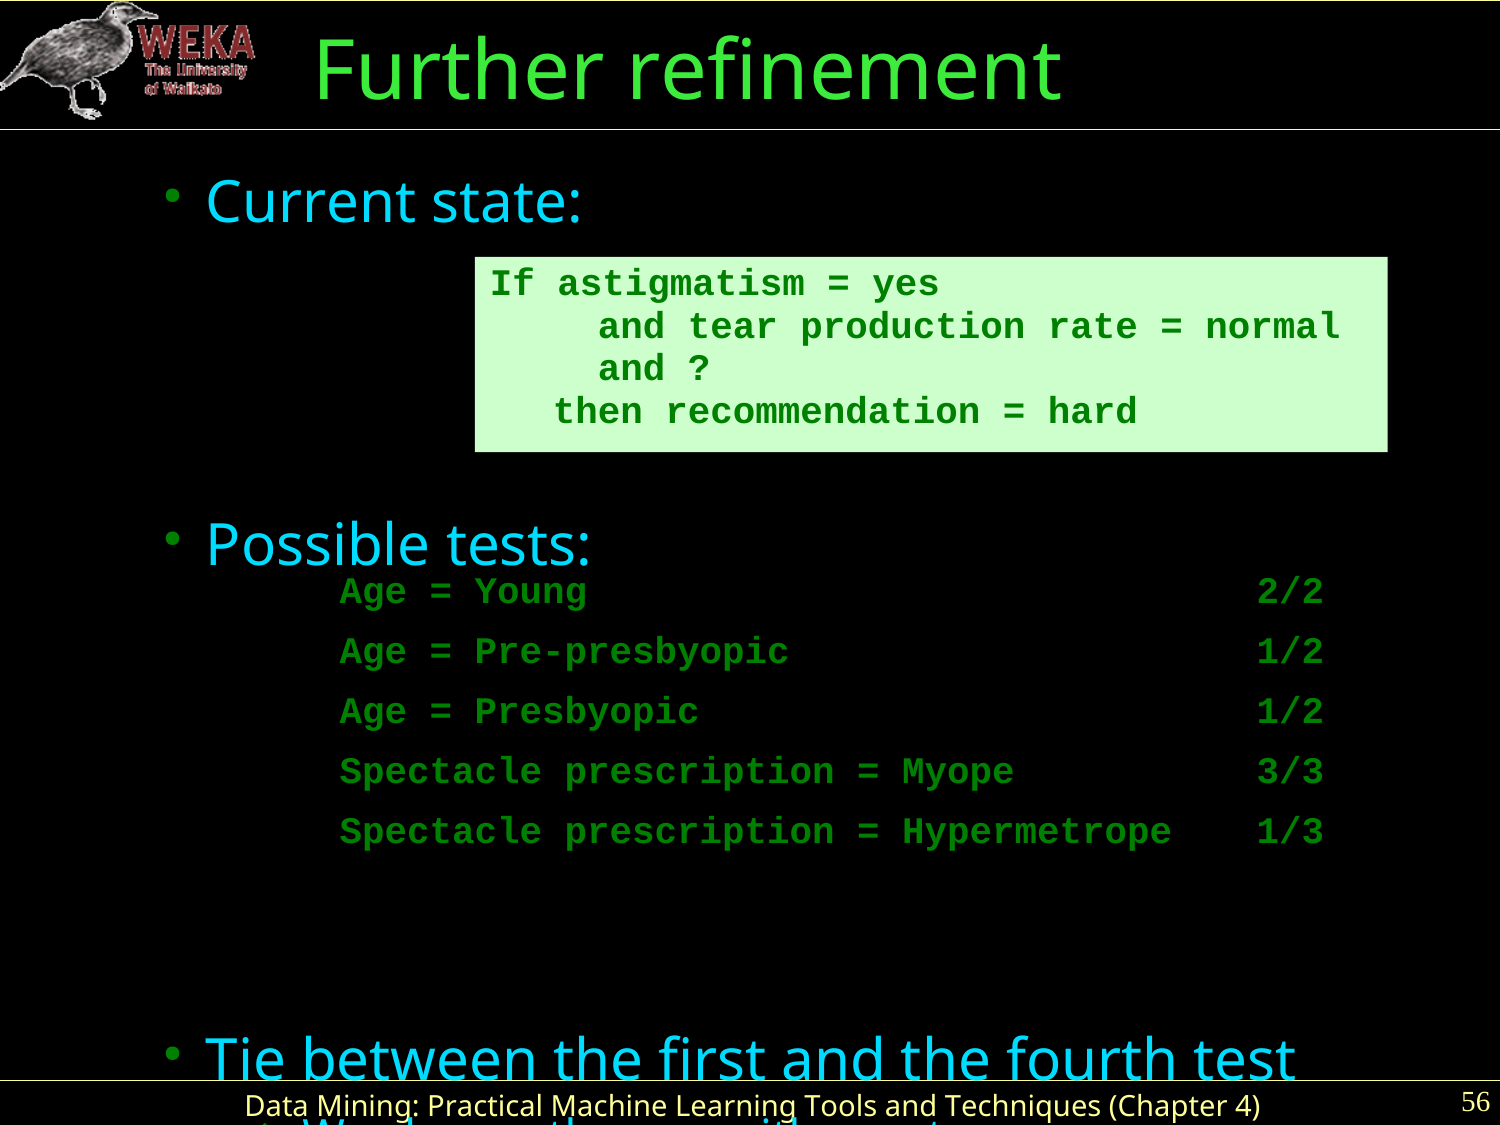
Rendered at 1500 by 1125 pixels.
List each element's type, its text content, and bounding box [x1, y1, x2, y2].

text_box 3/3 [1242, 745, 1400, 805]
text_box 1/2 [1242, 625, 1400, 685]
text_box Age = Pre-presbyopic [324, 625, 1242, 685]
picture [0, 1, 266, 129]
text_box 2/2 [1242, 564, 1400, 625]
text_box Current state: Possible tests: Tie between the first and the fourth test We choose the one with greater coverage [148, 158, 1387, 1032]
text_box Spectacle prescription = Myope [324, 745, 1242, 805]
text_box 1/3 [1242, 805, 1400, 865]
text_box Age = Young [324, 564, 1242, 625]
text_box 1/2 [1242, 685, 1400, 745]
title Further refinement [297, 0, 1500, 148]
text_box Age = Presbyopic [324, 685, 1242, 745]
text_box If astigmatism = yes and tear production rate = normal and ? then recommendation = hard [474, 256, 1388, 453]
text_box Spectacle prescription = Hypermetrope [324, 805, 1242, 865]
